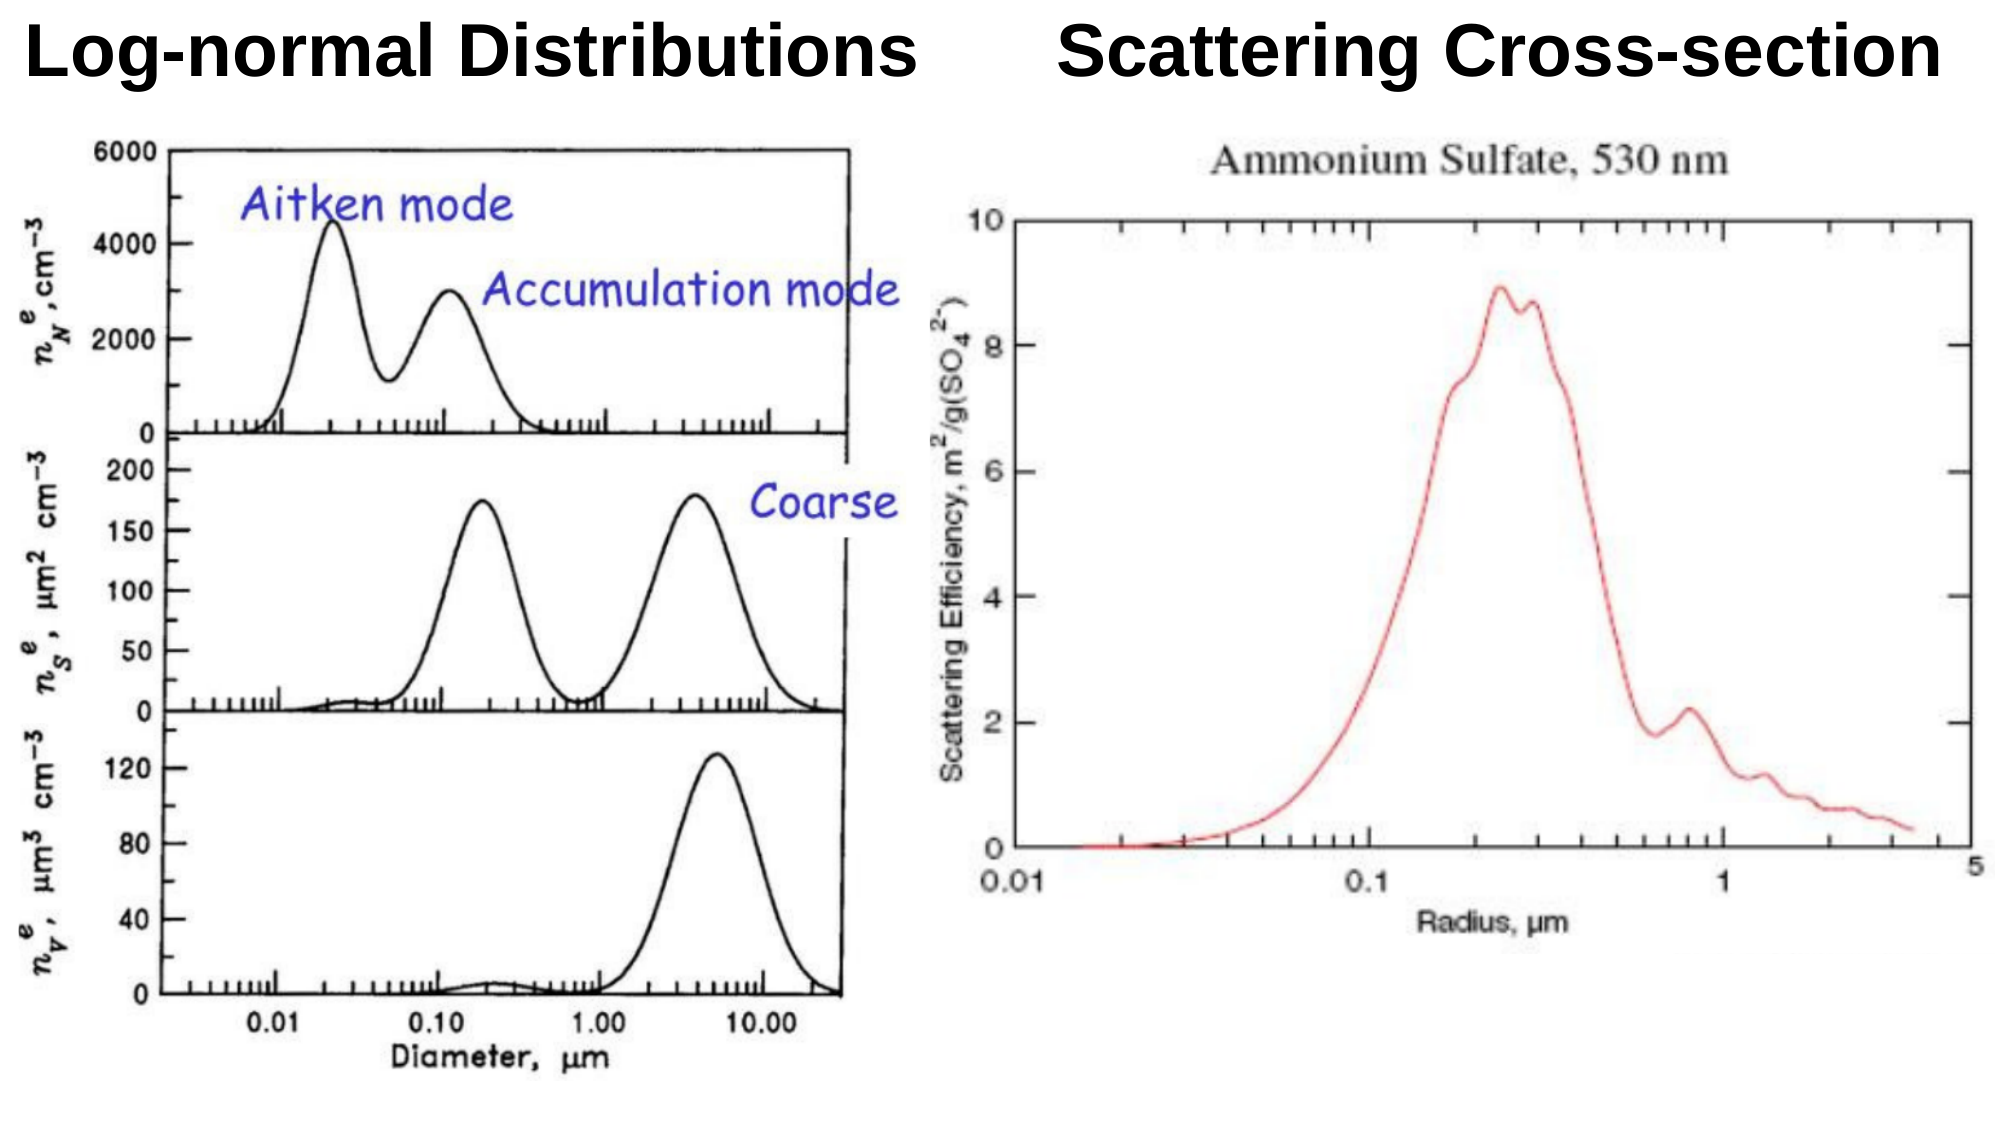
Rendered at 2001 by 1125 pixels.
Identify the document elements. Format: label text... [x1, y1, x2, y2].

picture [929, 129, 1995, 954]
picture [0, 120, 907, 1081]
title Scattering Cross-section [1027, 3, 1973, 99]
title Log-normal Distributions [0, 3, 946, 99]
